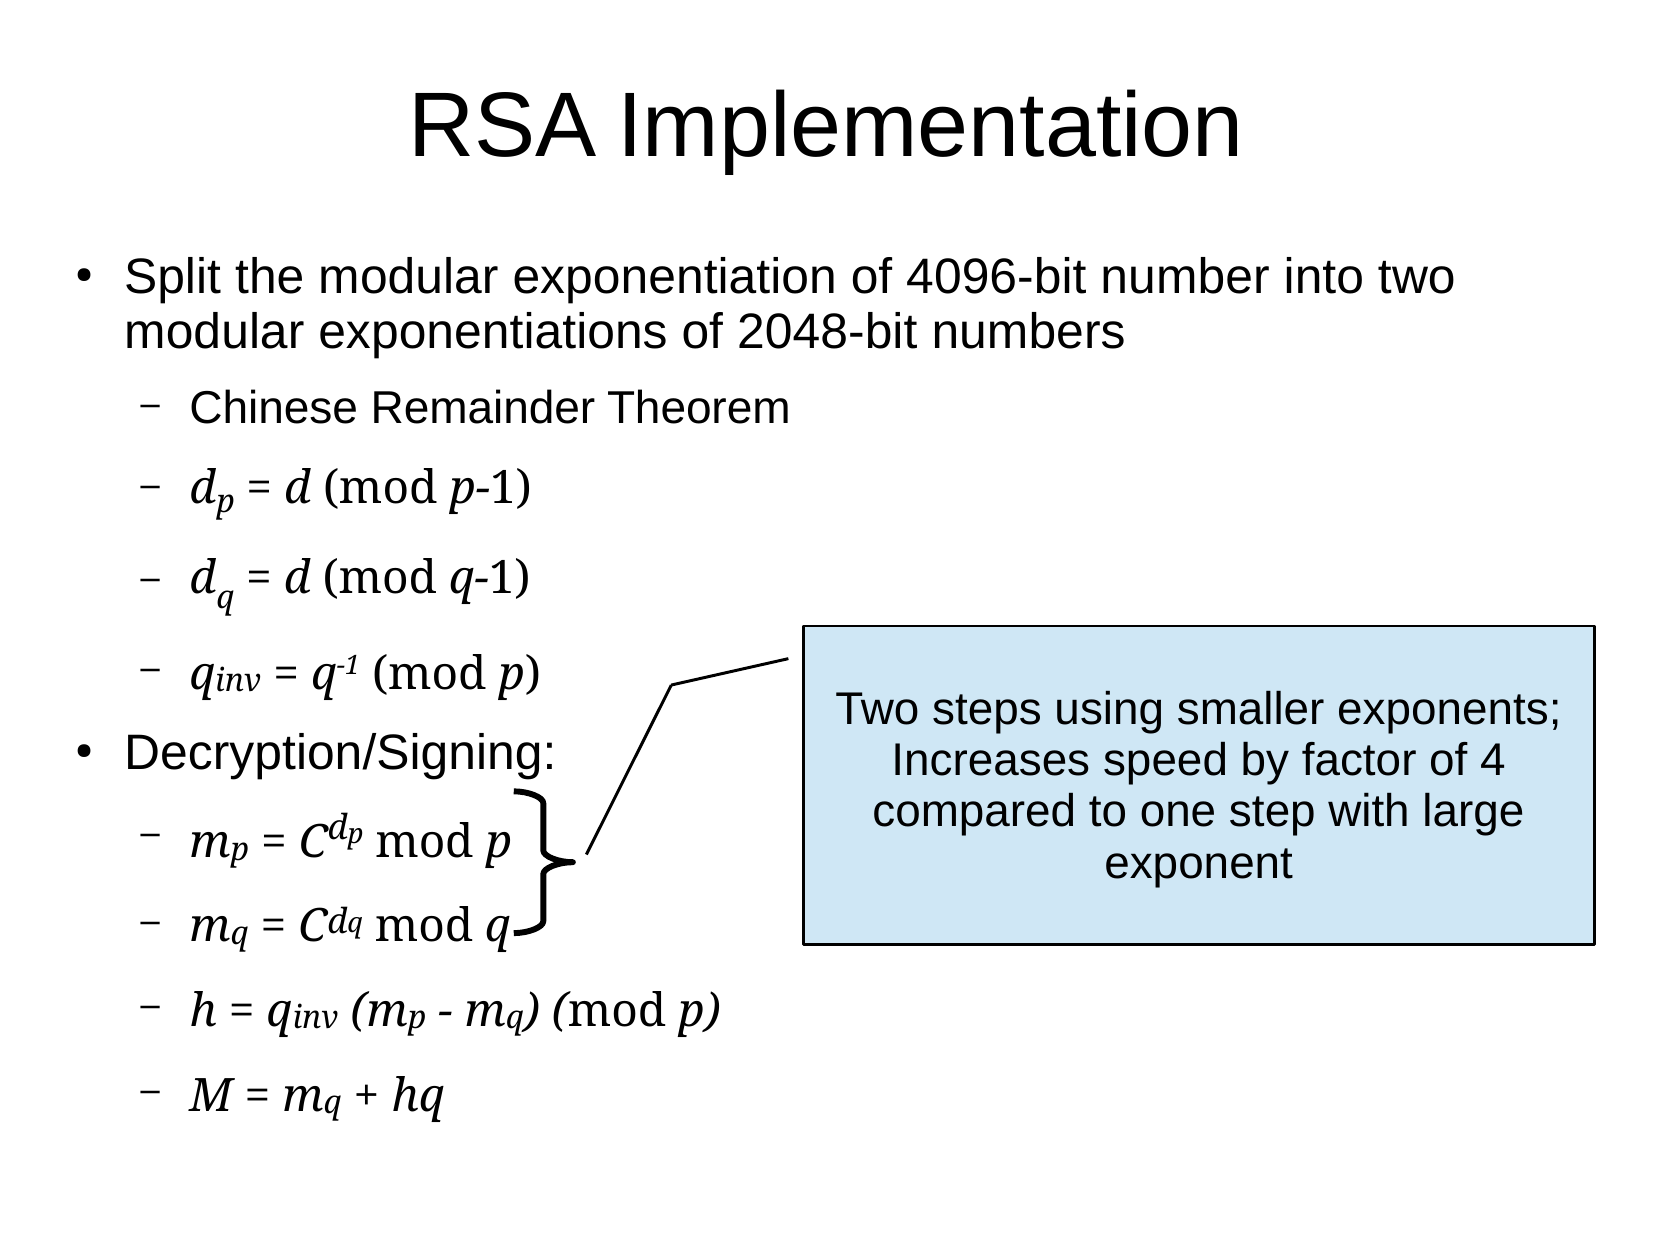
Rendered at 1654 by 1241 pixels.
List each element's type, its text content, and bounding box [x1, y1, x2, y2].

list Split the modular exponentiation of 4096-bit number into two modular exponentiations of 2048-bit numbers Chinese Remainder Theorem dp = d (mod p-1) dq = d (mod q-1) qinv = q-1 (mod p) Decryption/Signing: mp = Cdp mod p mq = Cdq mod q h = qinv (mp - mq) (mod p) M = mq + hq [59, 248, 1595, 1130]
title RSA Implementation [82, 49, 1571, 201]
text_box Two steps using smaller exponents; Increases speed by factor of 4 compared to one step with large exponent [803, 626, 1594, 945]
